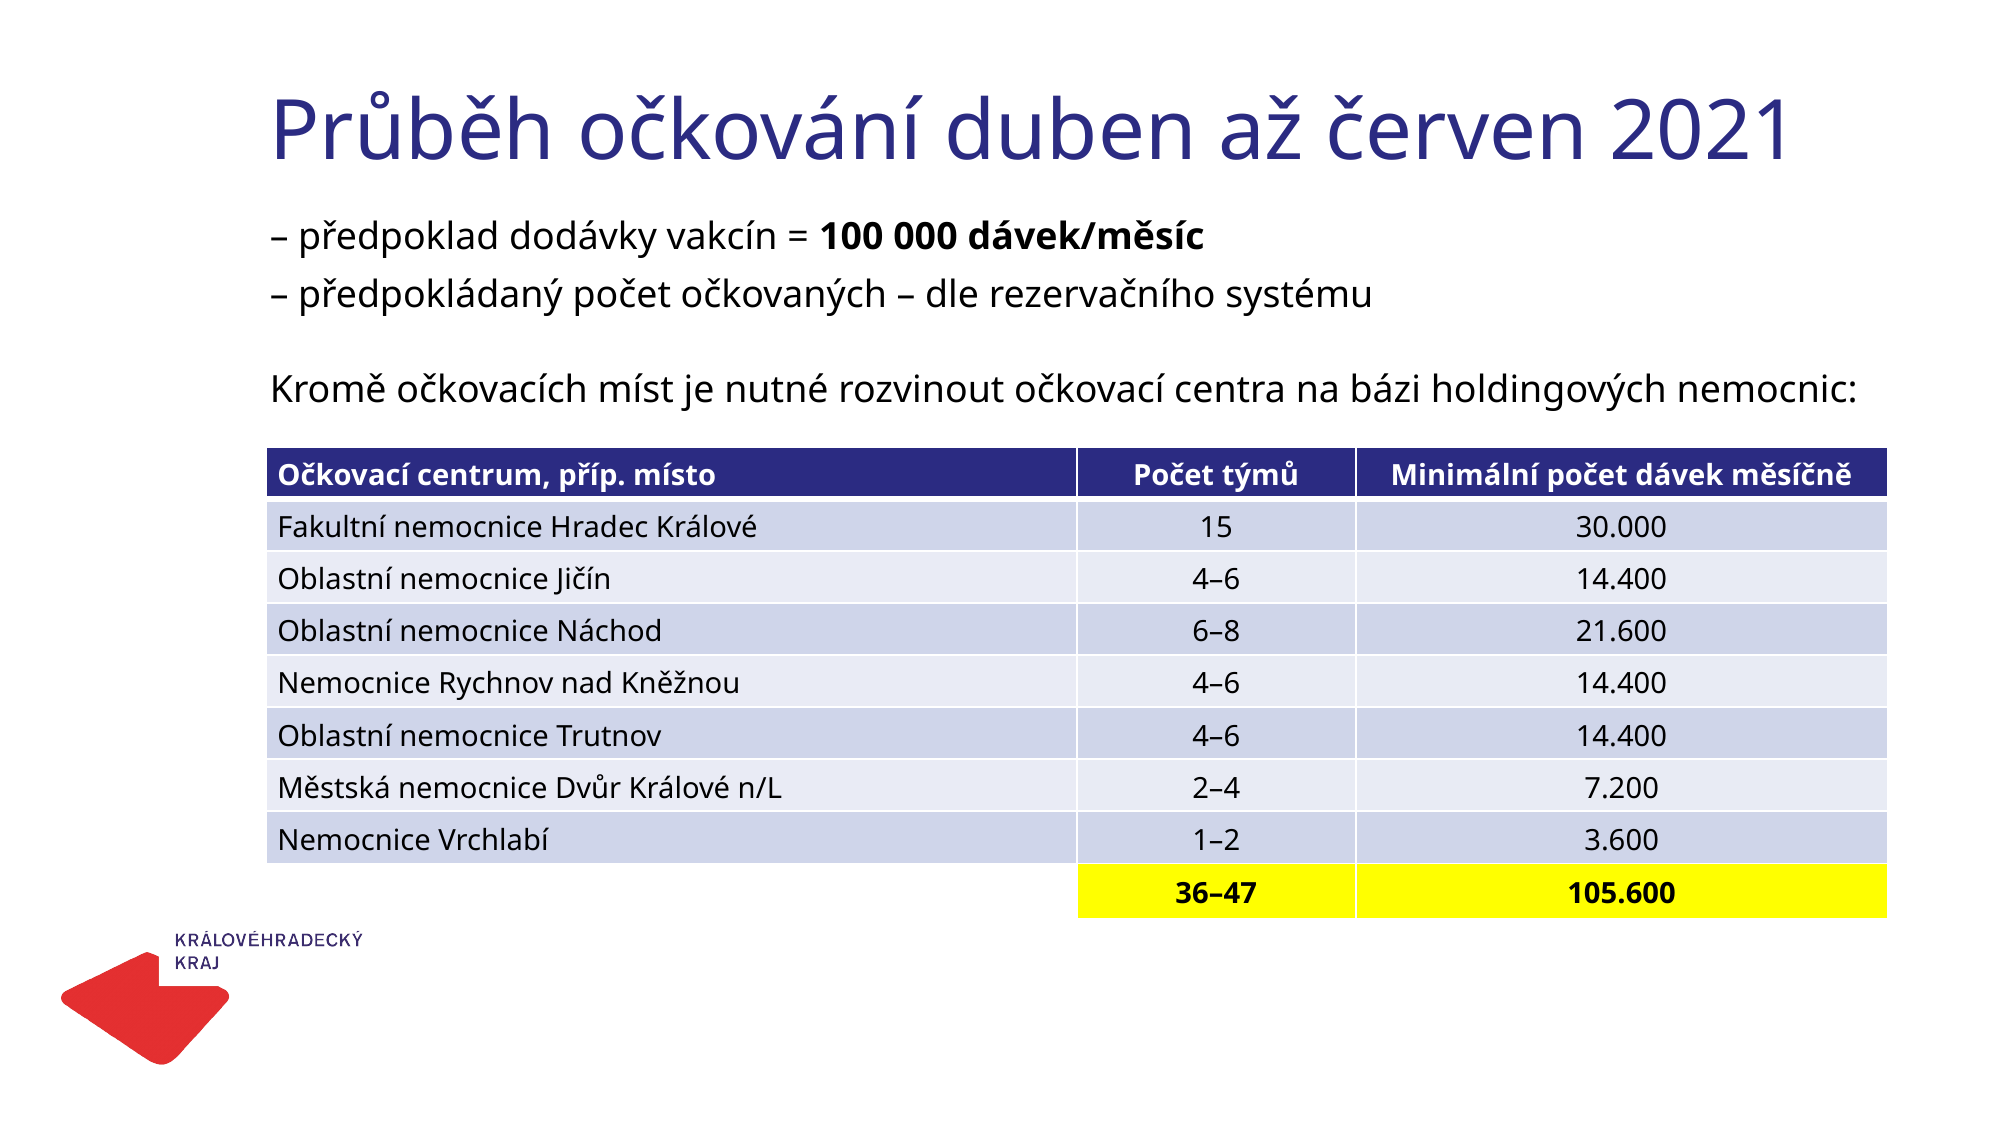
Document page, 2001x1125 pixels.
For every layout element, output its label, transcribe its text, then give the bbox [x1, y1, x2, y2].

list – předpoklad dodávky vakcín = 100 000 dávek/měsíc – předpokládaný počet očkovaných – dle rezervačního systému Kromě očkovacích míst je nutné rozvinout očkovací centra na bázi holdingových nemocnic: [254, 204, 1888, 1046]
table_cell 105.600 [1357, 864, 1887, 918]
title Průběh očkování duben až červen 2021 [254, 59, 1863, 204]
table_header Minimální počet dávek měsíčně [1357, 448, 1887, 496]
table_cell 21.600 [1357, 604, 1887, 654]
table_cell Nemocnice Rychnov nad Kněžnou [267, 656, 1076, 706]
table_cell Fakultní nemocnice Hradec Králové [267, 502, 1076, 550]
table_cell 2–4 [1078, 760, 1355, 810]
table_cell [267, 864, 1076, 918]
table_cell 4–6 [1078, 708, 1355, 758]
table_cell 1–2 [1078, 812, 1355, 863]
table_cell 14.400 [1357, 552, 1887, 602]
table_cell 4–6 [1078, 656, 1355, 706]
table_cell 14.400 [1357, 656, 1887, 706]
table_header Počet týmů [1078, 448, 1355, 496]
table_cell Oblastní nemocnice Jičín [267, 552, 1076, 602]
table_cell 36–47 [1078, 864, 1355, 918]
table_header Očkovací centrum, příp. místo [267, 448, 1076, 496]
table_cell 15 [1078, 502, 1355, 550]
table_cell 3.600 [1357, 812, 1887, 863]
table_cell 30.000 [1357, 502, 1887, 550]
table_cell Oblastní nemocnice Trutnov [267, 708, 1076, 758]
table_cell Nemocnice Vrchlabí [267, 812, 1076, 863]
table_cell 7.200 [1357, 760, 1887, 810]
table_cell Městská nemocnice Dvůr Králové n/L [267, 760, 1076, 810]
text_box [159, 0, 2000, 986]
picture [57, 918, 363, 1076]
table_cell Oblastní nemocnice Náchod [267, 604, 1076, 654]
table_cell 4–6 [1078, 552, 1355, 602]
table_cell 14.400 [1357, 708, 1887, 758]
table_cell 6–8 [1078, 604, 1355, 654]
